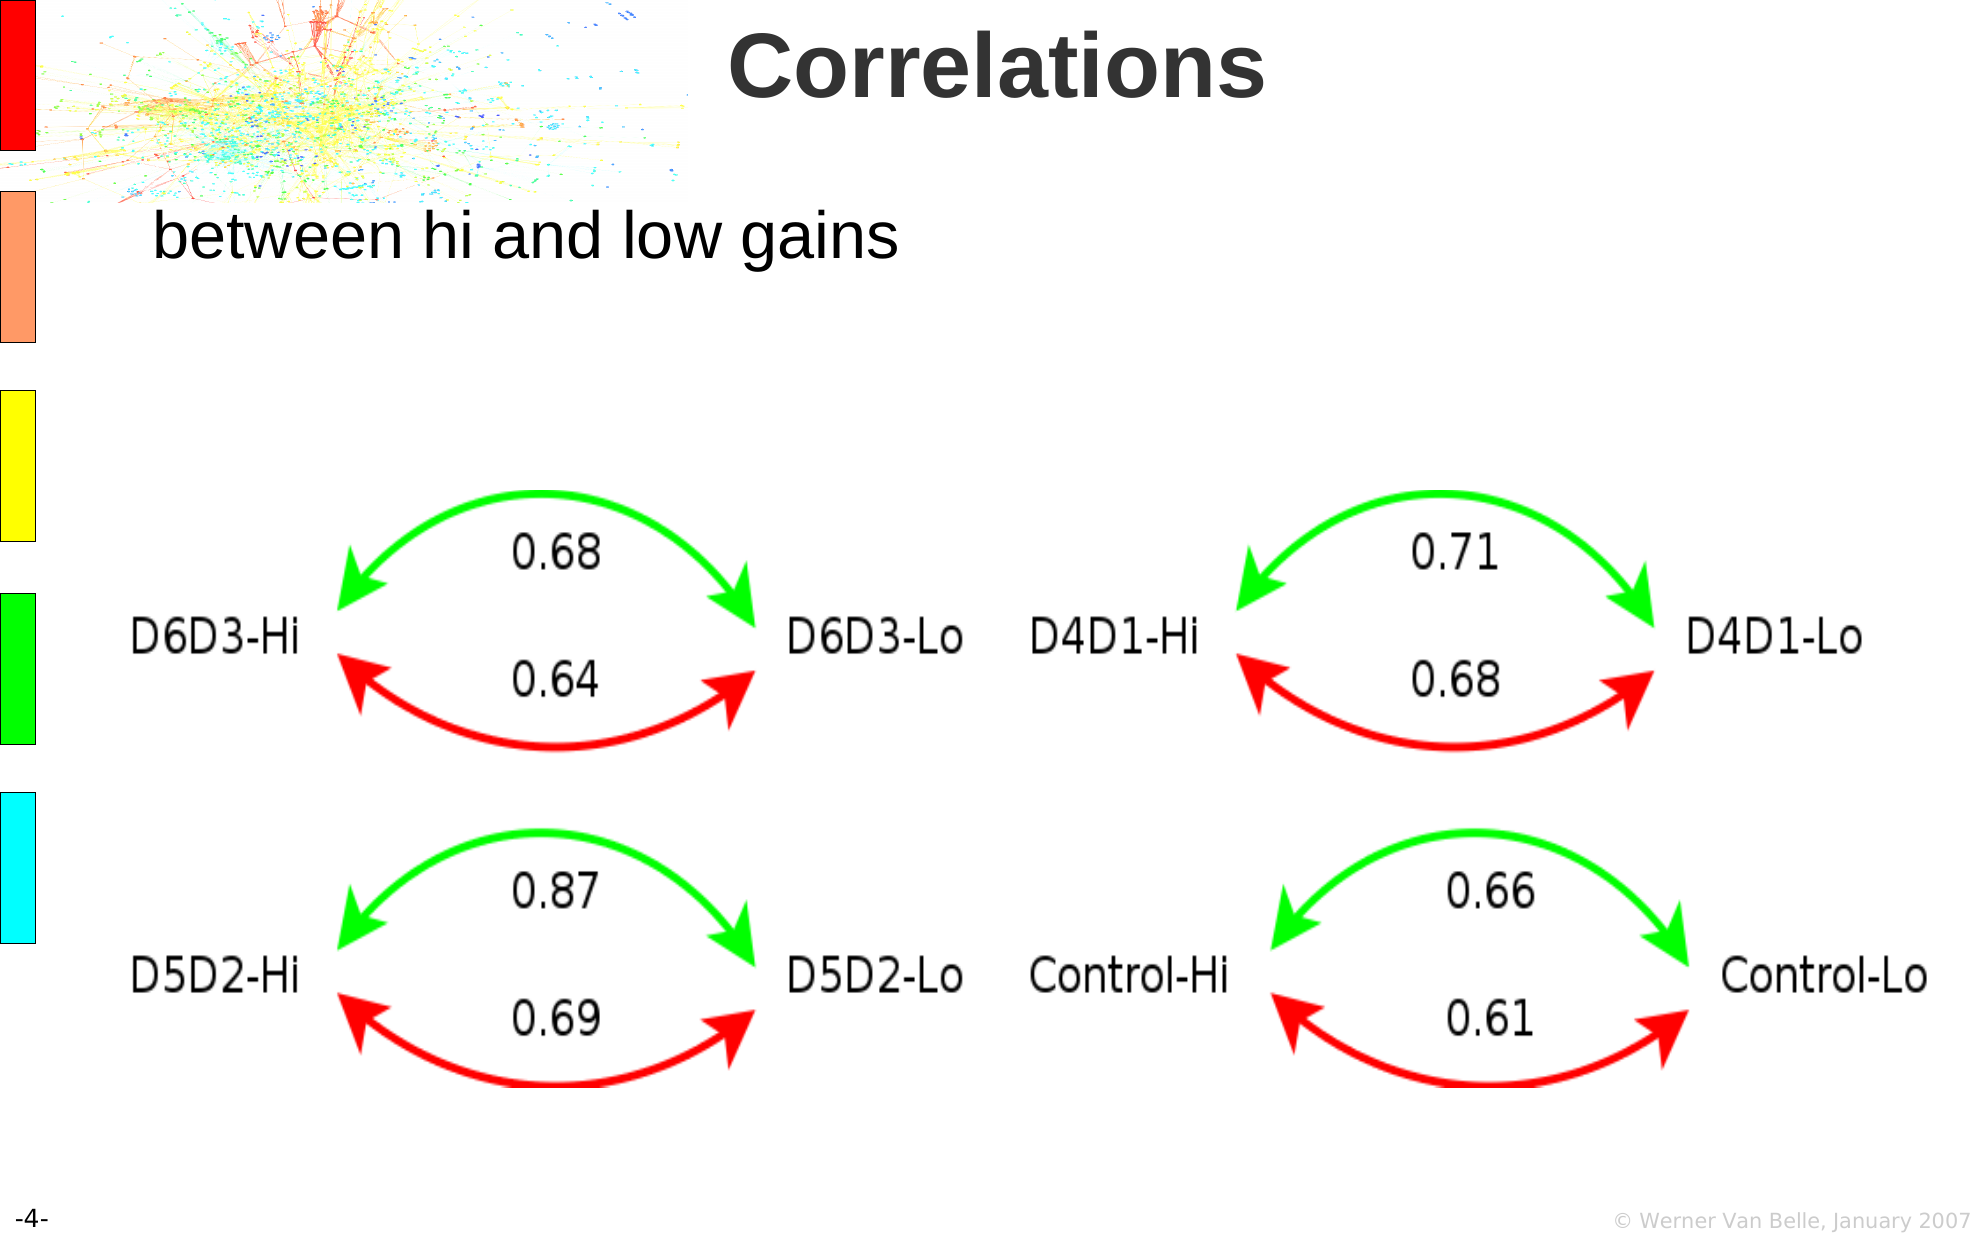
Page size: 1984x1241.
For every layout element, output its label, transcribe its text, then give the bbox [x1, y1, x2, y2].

picture [130, 490, 1934, 1088]
title Correlations [150, 0, 1845, 133]
title Gene Expression [0, 0, 688, 203]
list between hi and low gains [134, 197, 1935, 1167]
